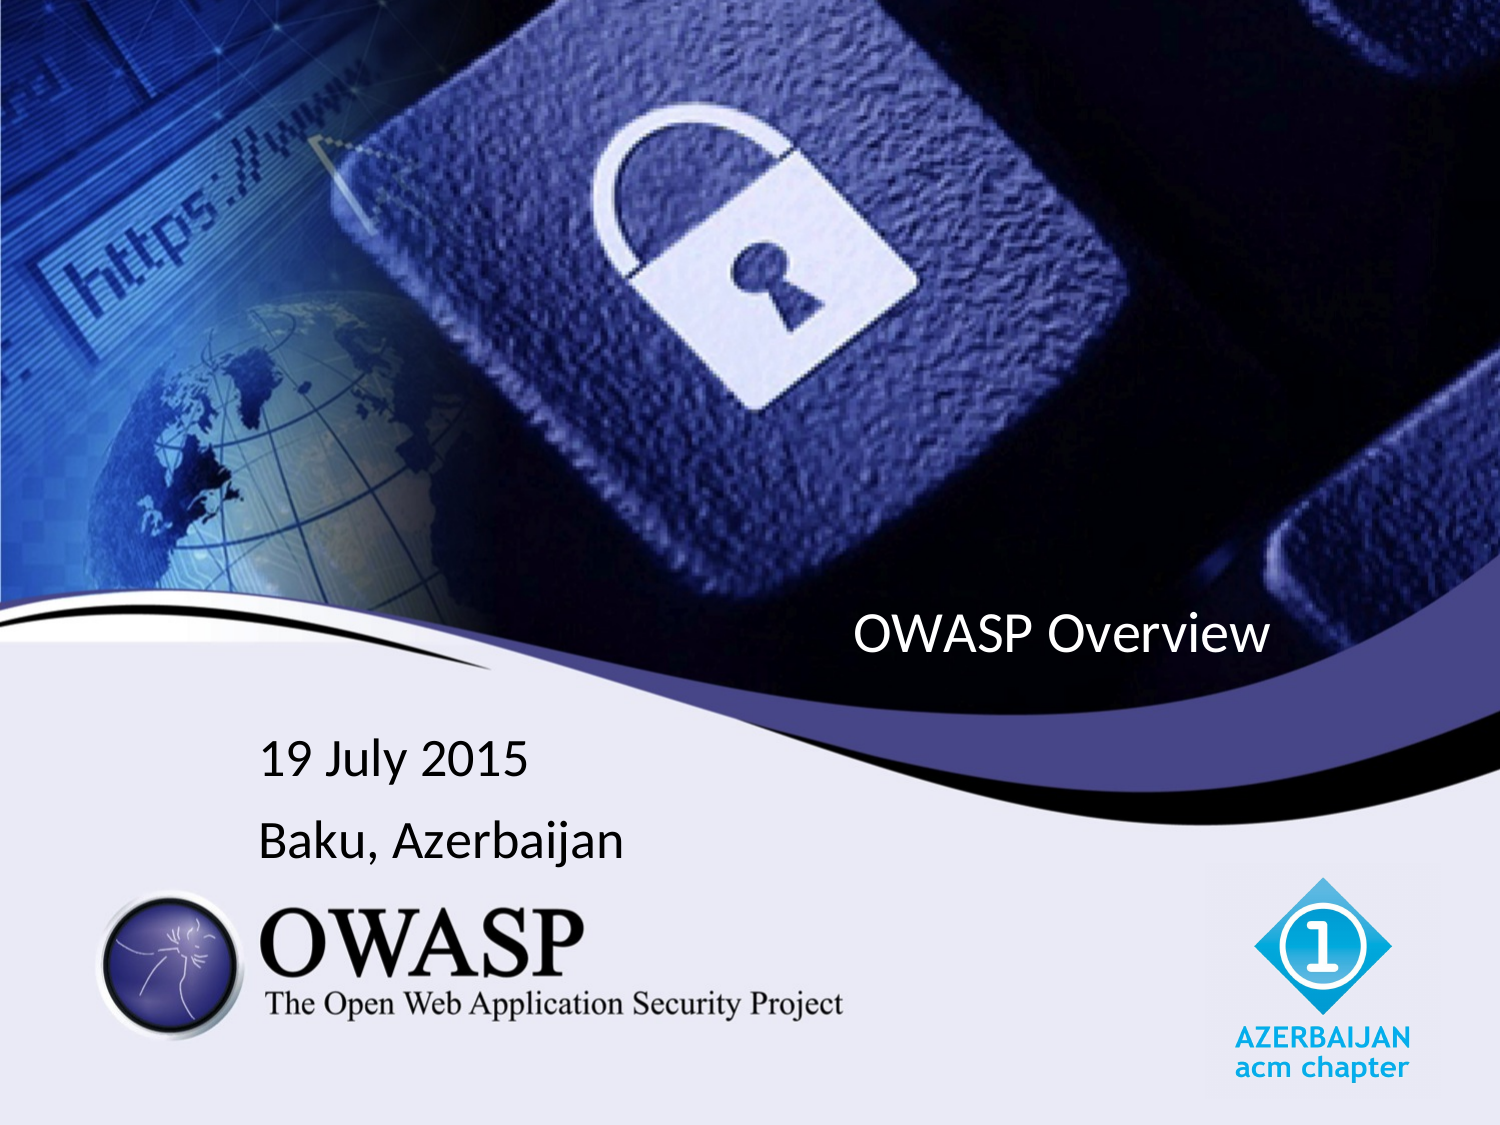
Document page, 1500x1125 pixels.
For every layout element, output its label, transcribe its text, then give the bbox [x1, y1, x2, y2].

subtitle 19 July 2015 Baku, Azerbaijan [258, 722, 754, 870]
picture [0, 0, 1500, 1125]
title OWASP Overview [675, 570, 1451, 688]
